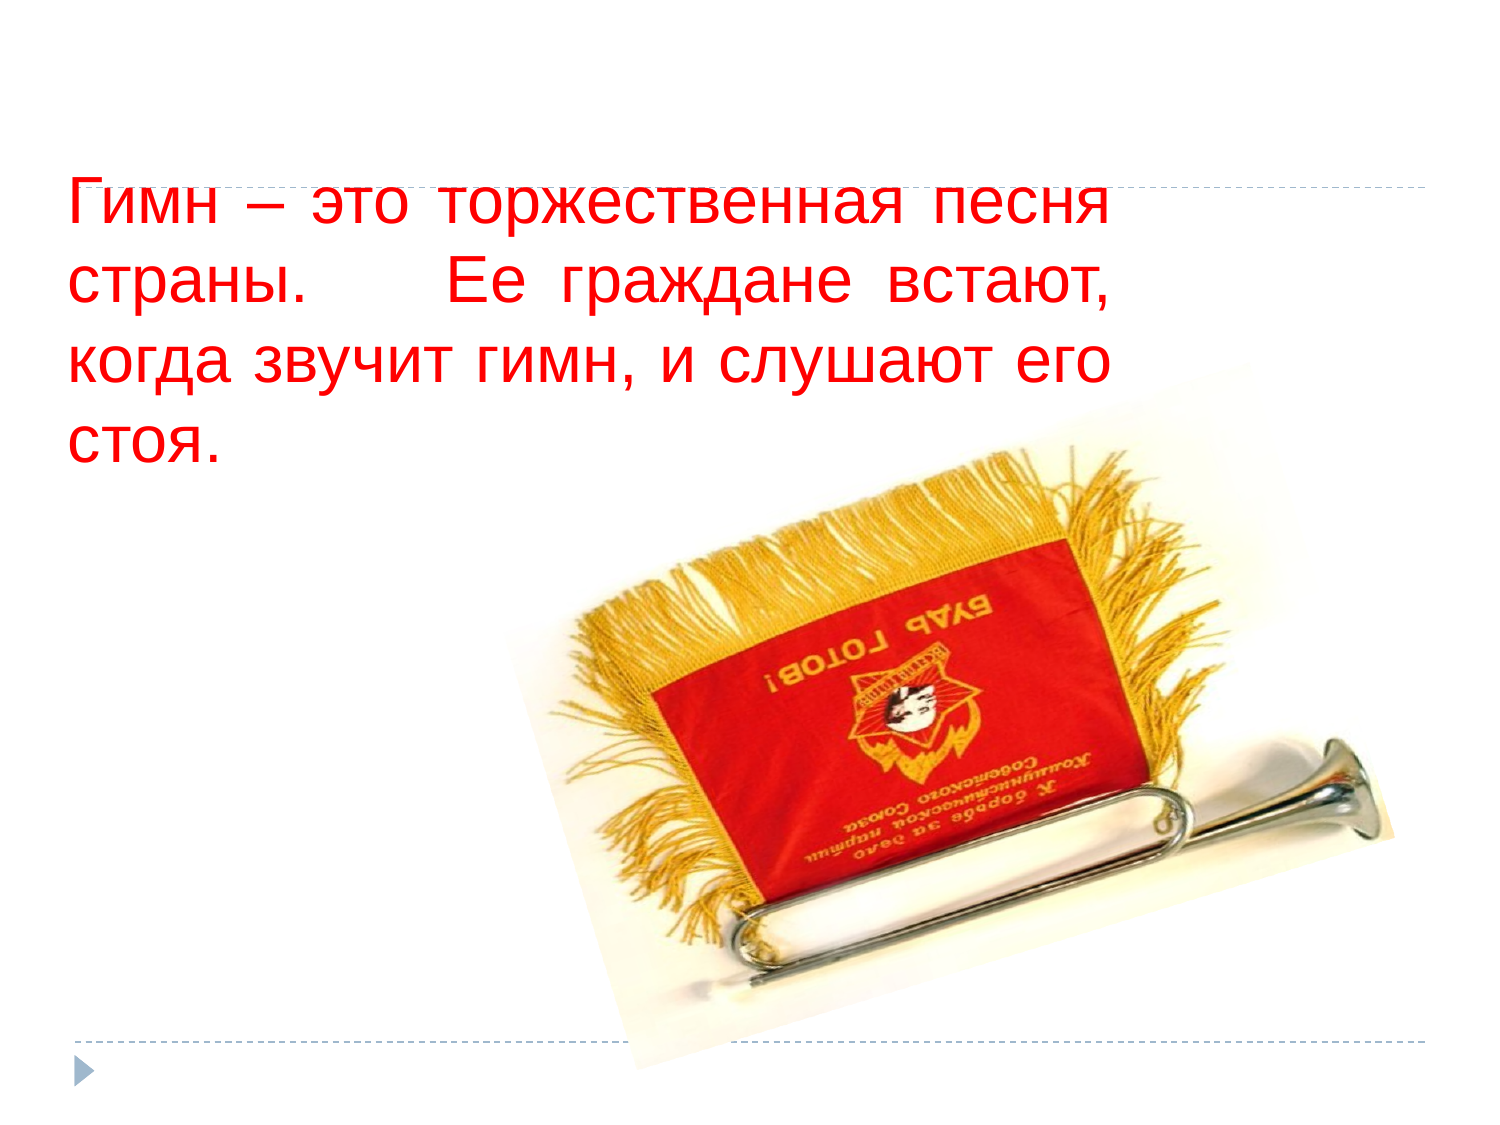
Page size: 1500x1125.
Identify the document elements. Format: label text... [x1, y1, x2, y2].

text_box Гимн – это торжественная песня страны. Ее граждане встают, когда звучит гимн, и слушают его стоя. [53, 148, 1128, 484]
picture [490, 361, 1395, 1070]
